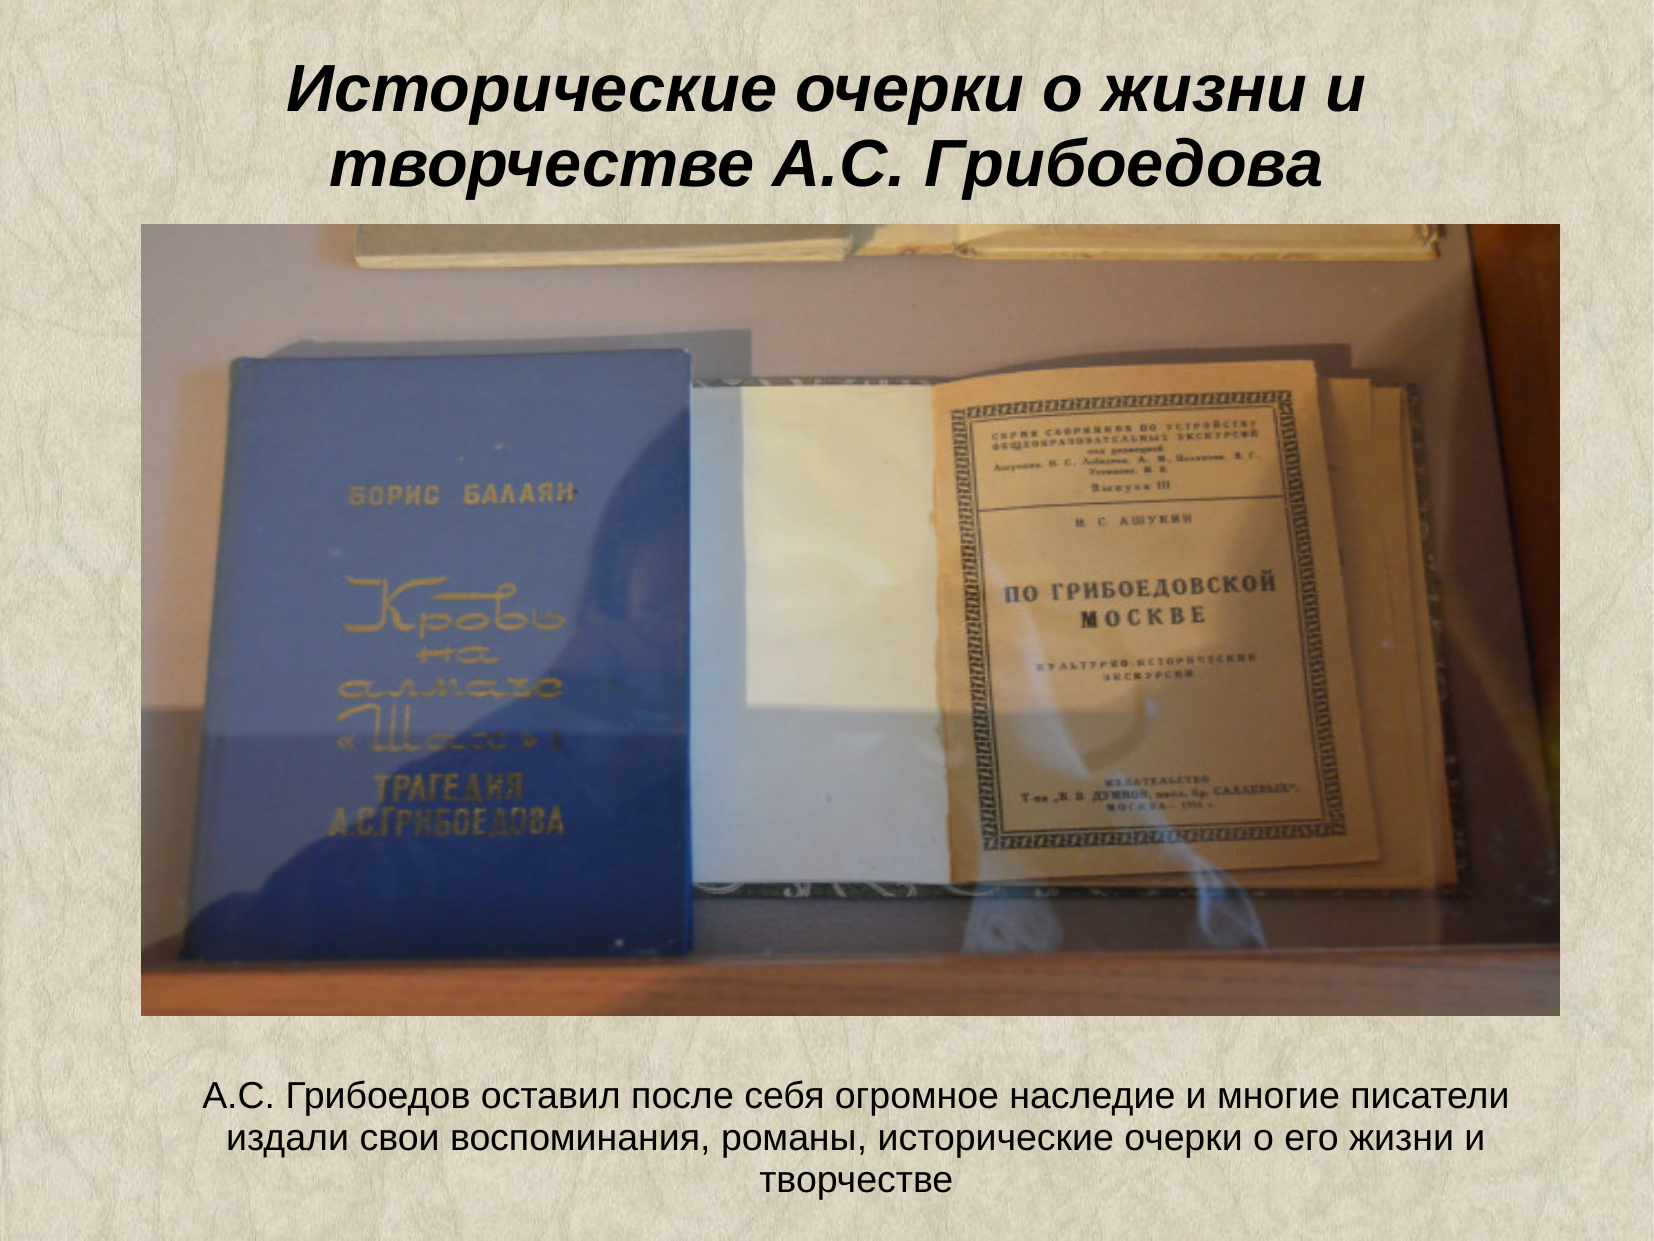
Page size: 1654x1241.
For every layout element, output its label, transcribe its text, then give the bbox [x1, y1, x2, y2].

list А.С. Грибоедов оставил после себя огромное наследие и многие писатели издали свои воспоминания, романы, исторические очерки о его жизни и творчестве [141, 1074, 1571, 1202]
picture [0, 0, 1654, 1241]
title Исторические очерки о жизни и творчестве А.С. Грибоедова [82, 38, 1571, 213]
